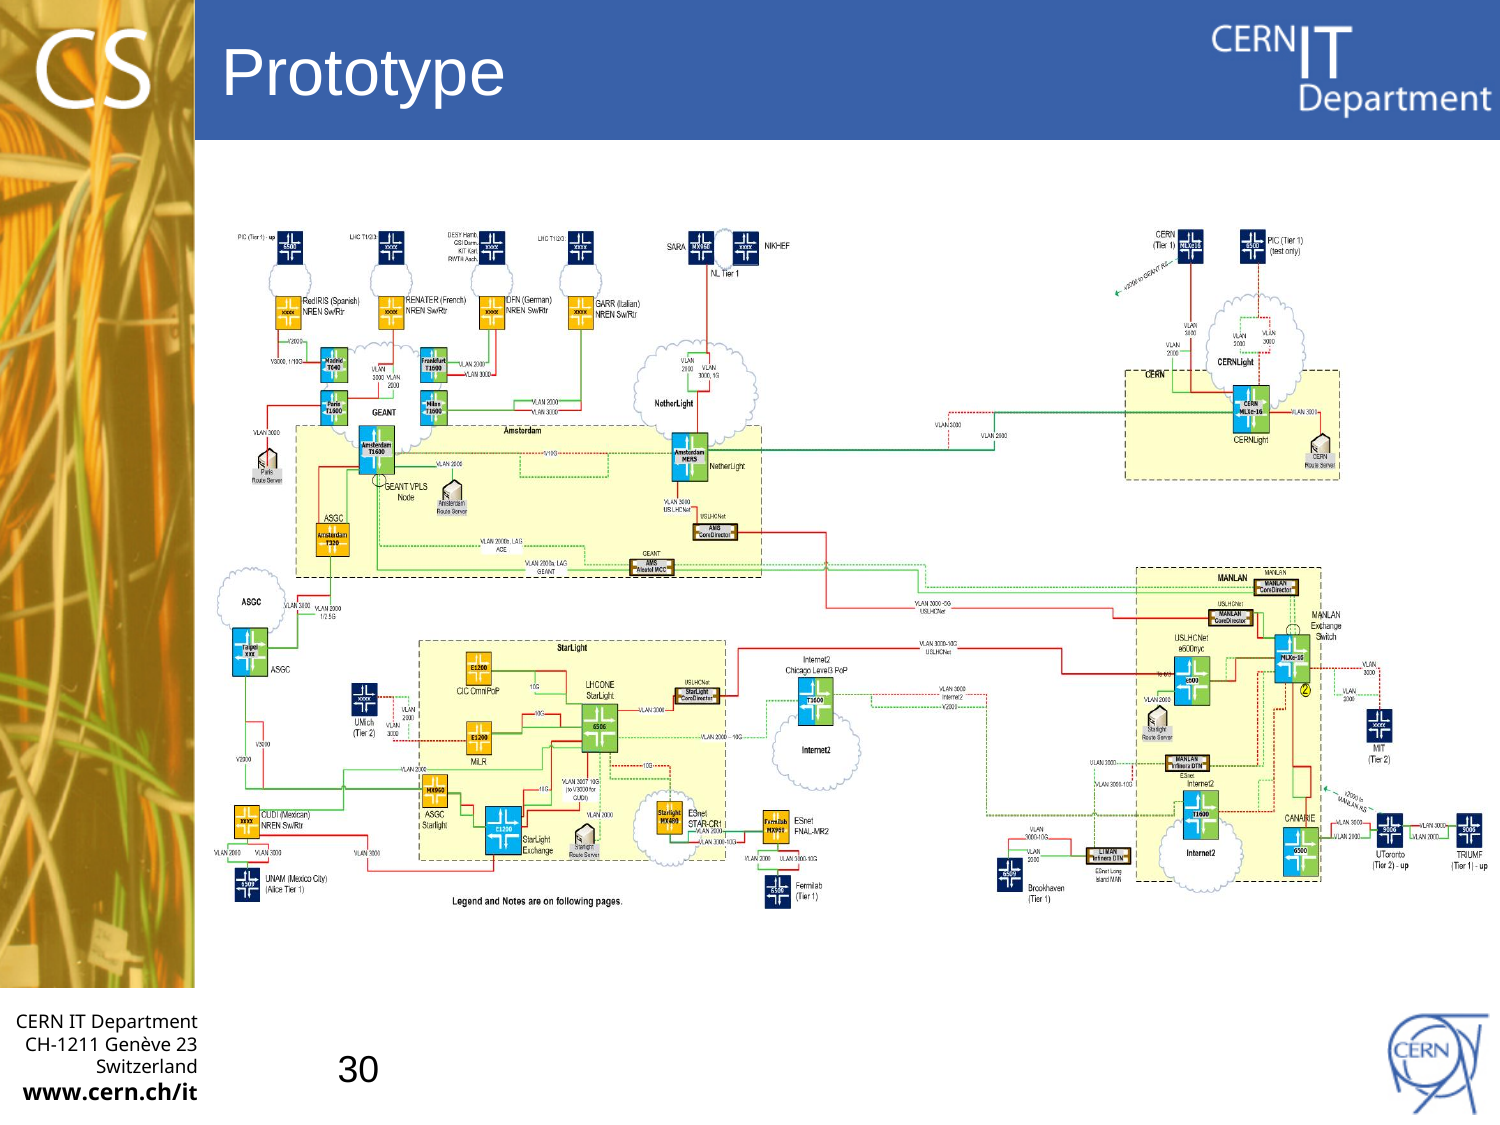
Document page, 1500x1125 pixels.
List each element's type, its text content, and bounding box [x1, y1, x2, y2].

picture [0, 0, 206, 988]
picture [1387, 1012, 1490, 1115]
picture [214, 227, 1488, 909]
picture [1307, 0, 1500, 140]
title Prototype [206, 0, 1307, 157]
